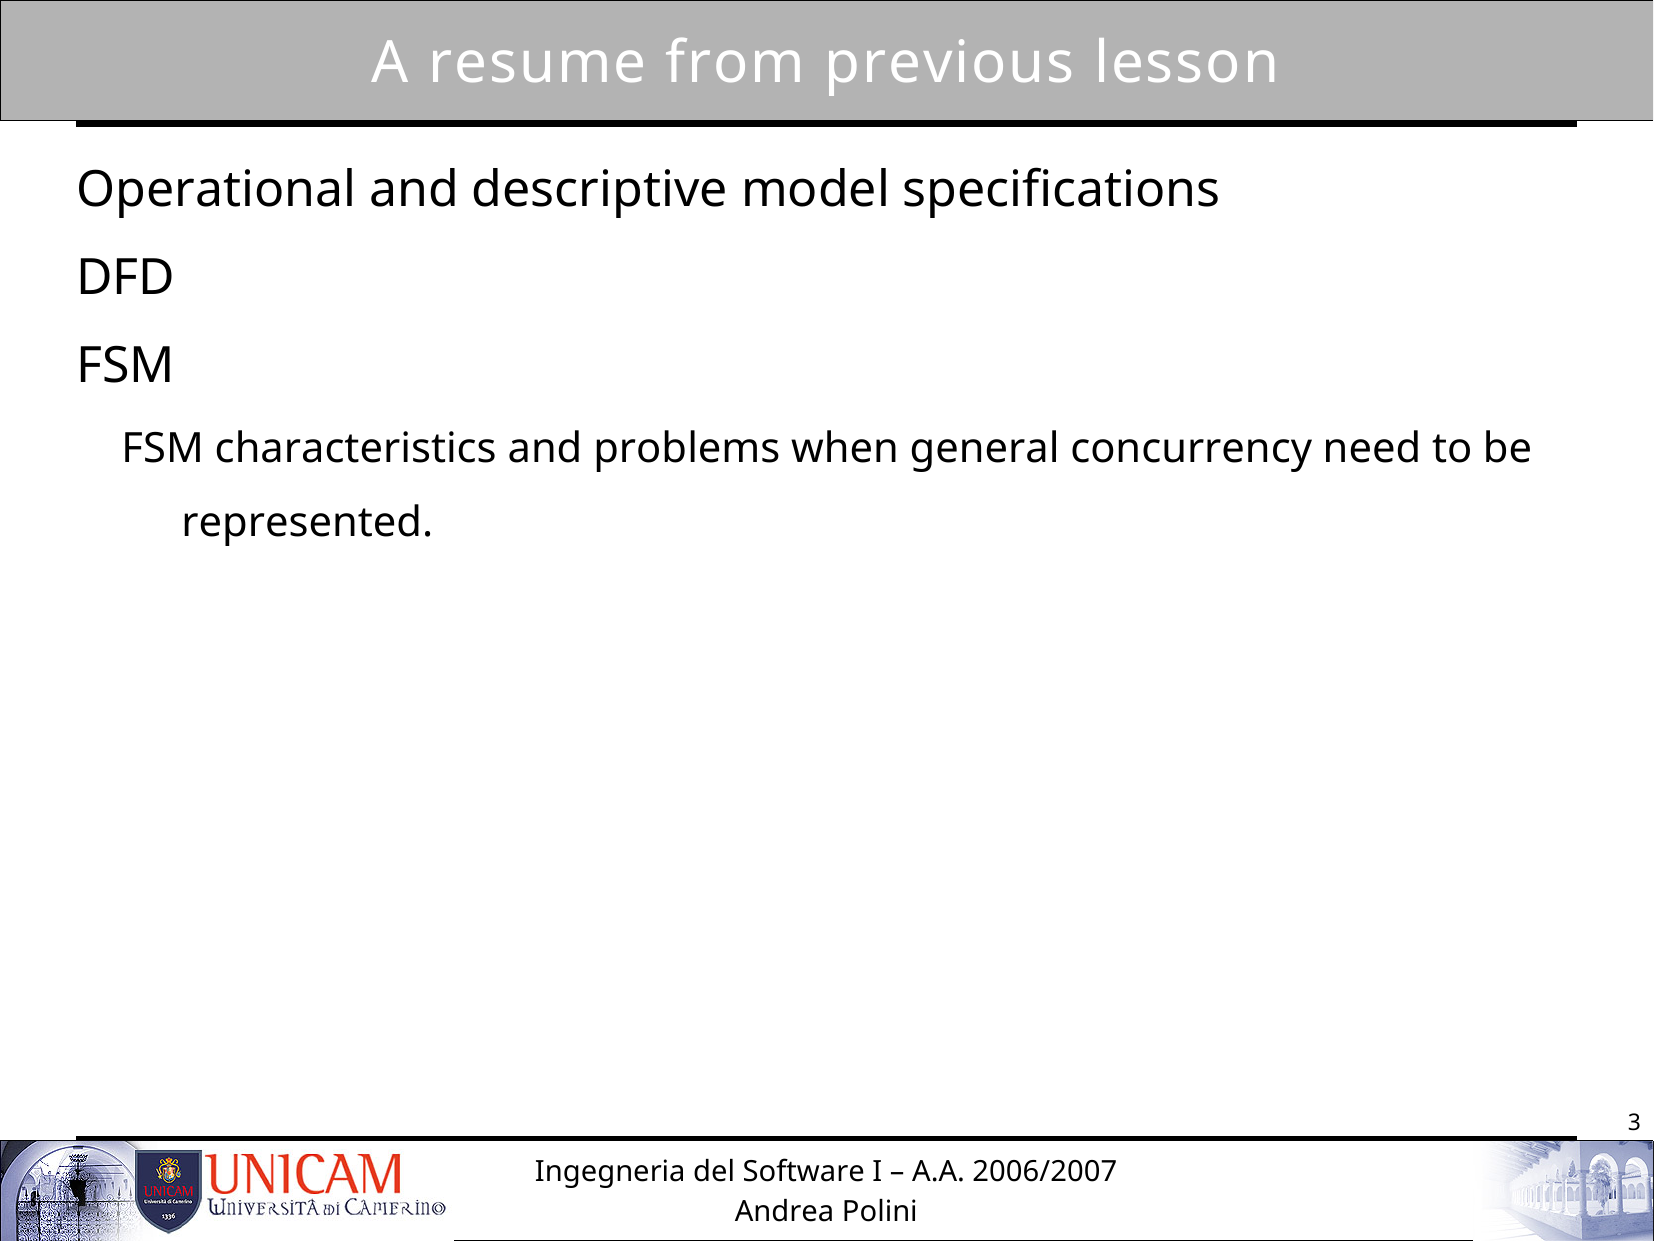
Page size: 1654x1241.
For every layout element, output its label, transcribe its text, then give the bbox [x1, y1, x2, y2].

picture [1473, 1141, 1654, 1241]
list Operational and descriptive model specifications DFD FSM FSM characteristics and problems when general concurrency need to be represented. [76, 152, 1577, 591]
title A resume from previous lesson [0, 0, 1653, 121]
picture [0, 1141, 454, 1241]
